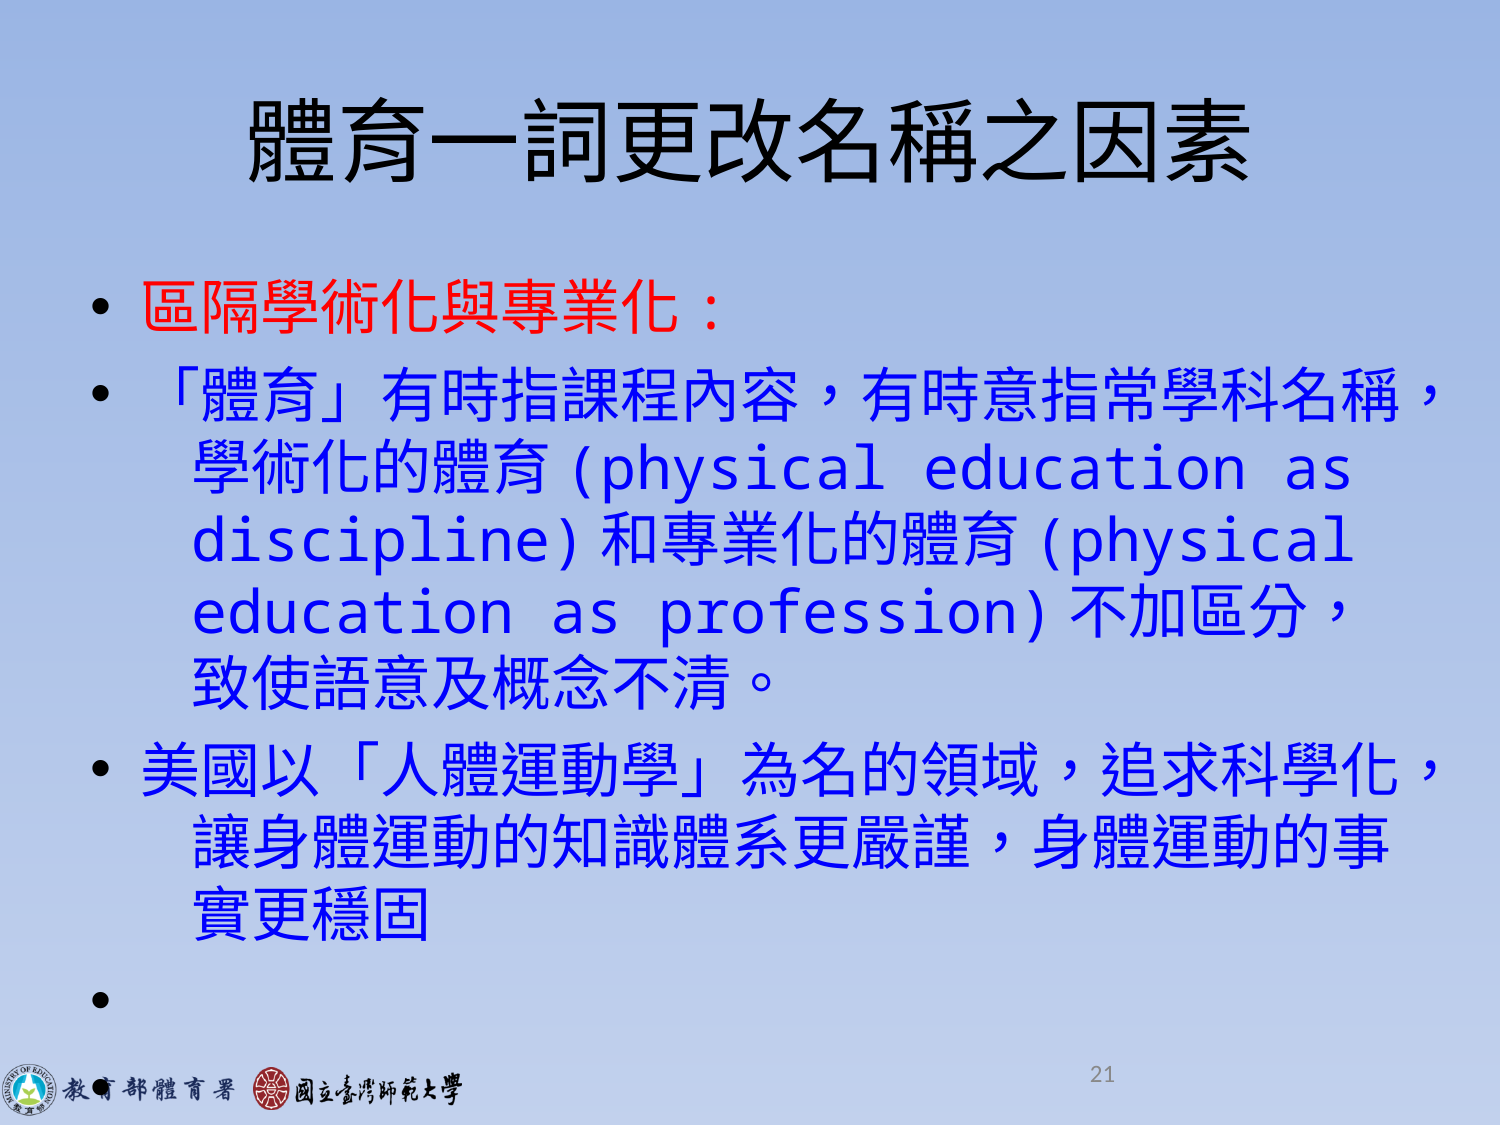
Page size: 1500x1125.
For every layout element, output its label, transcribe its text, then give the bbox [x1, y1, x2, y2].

list 區隔學術化與專業化: 「體育」有時指課程內容，有時意指常學科名稱，學術化的體育(physical education as discipline)和專業化的體育(physical education as profession)不加區分，致使語意及概念不清。 美國以「人體運動學」為名的領域，追求科學化，讓身體運動的知識體系更嚴謹，身體運動的事實更穩固 [75, 262, 1426, 1005]
text_box [1074, 1042, 1426, 1103]
title 體育一詞更改名稱之因素 [75, 45, 1426, 233]
